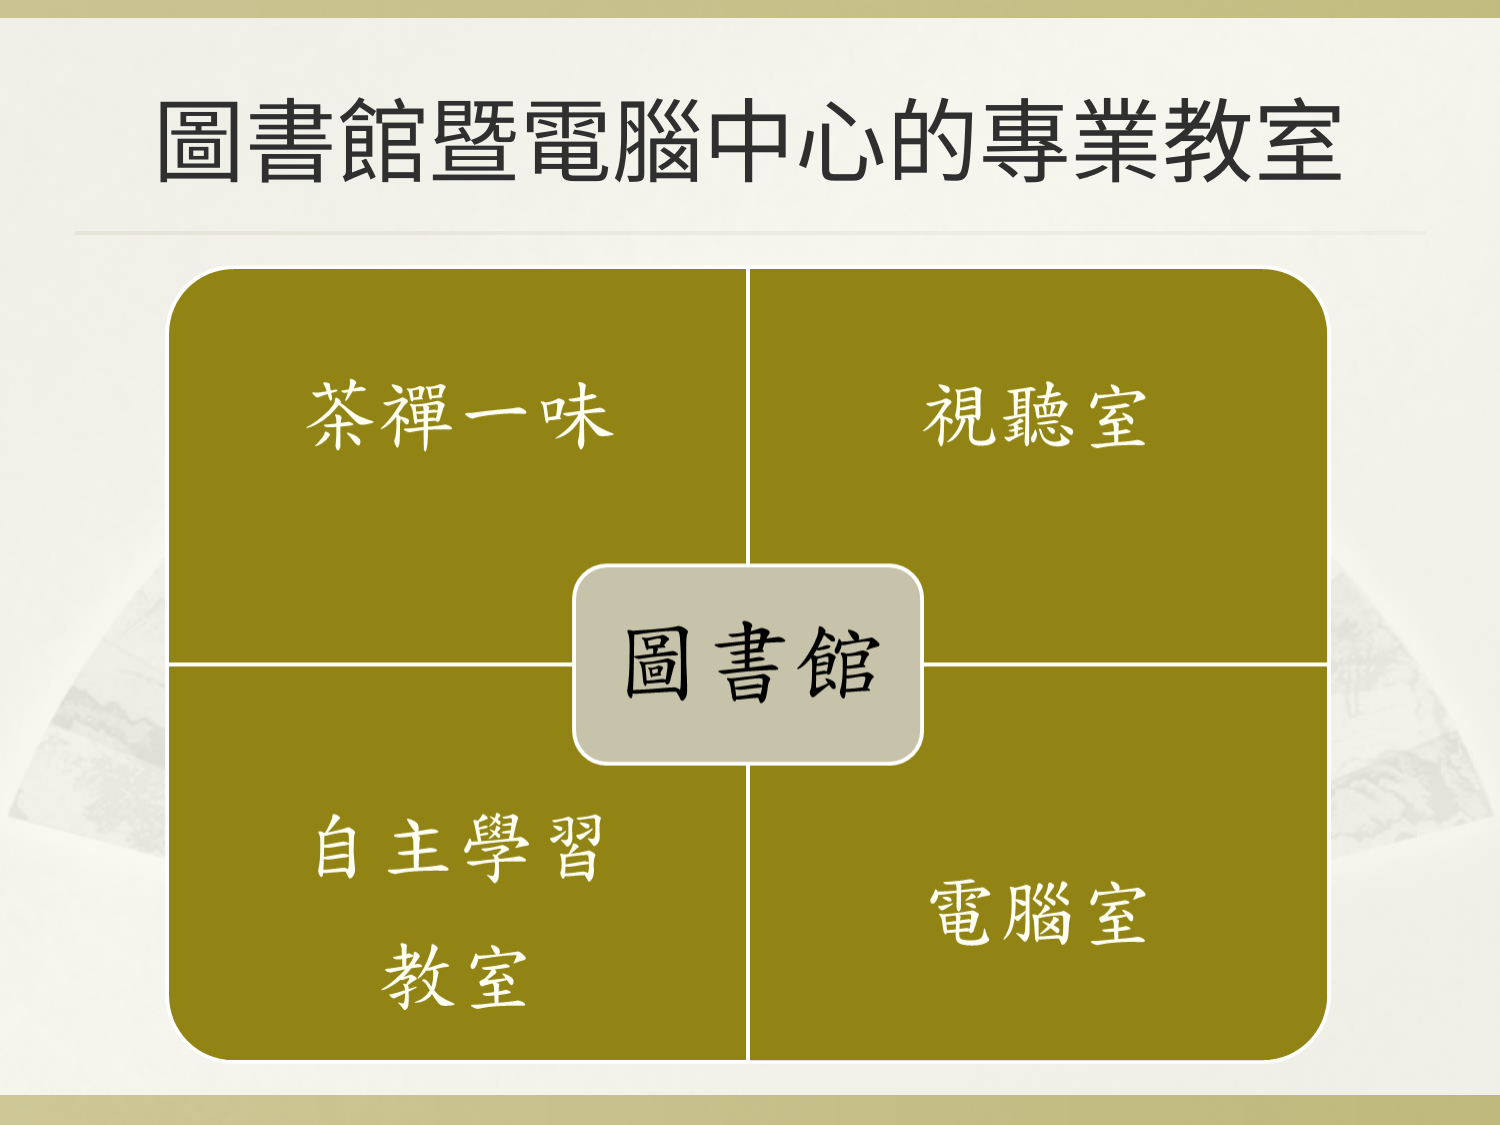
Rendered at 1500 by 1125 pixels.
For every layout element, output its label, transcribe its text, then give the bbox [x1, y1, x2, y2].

picture [0, 18, 1500, 1095]
title 圖書館暨電腦中心的專業教室 [75, 45, 1426, 233]
